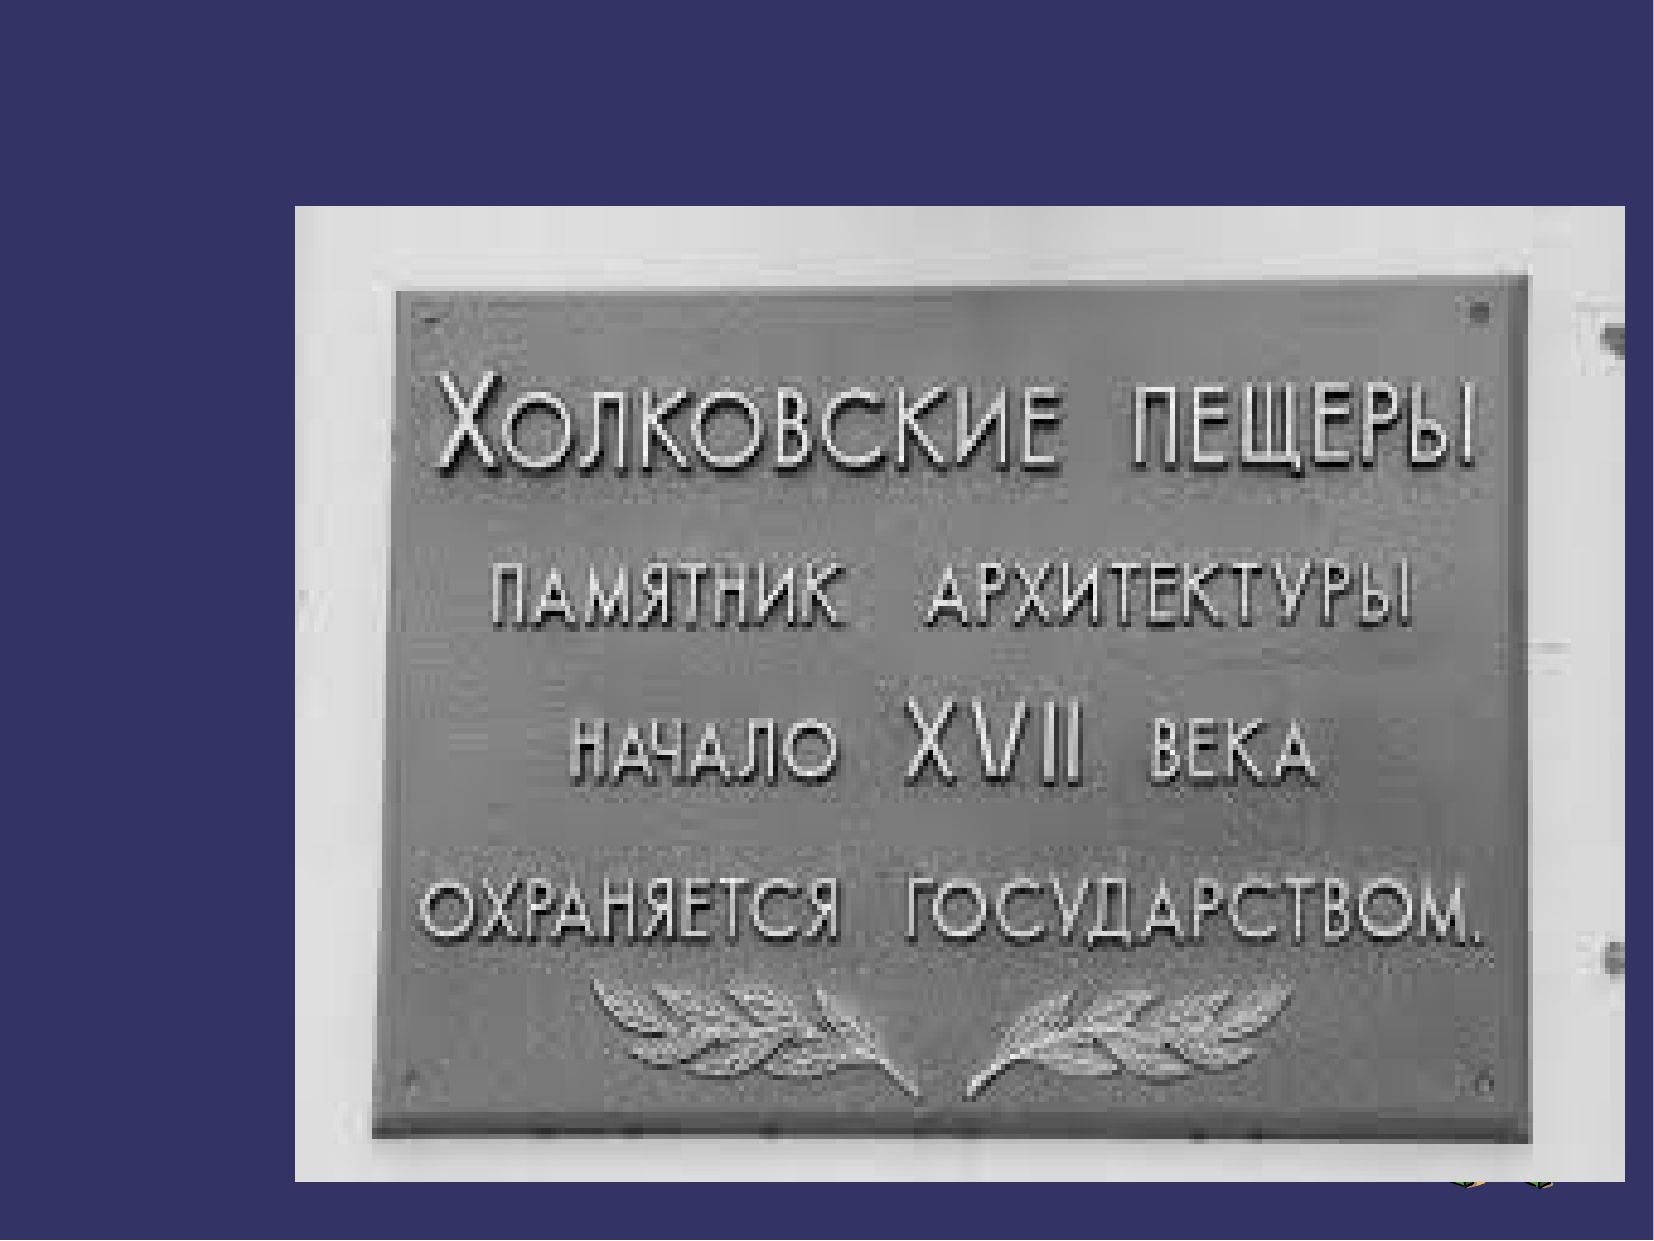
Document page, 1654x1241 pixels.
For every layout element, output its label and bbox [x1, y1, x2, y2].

picture [295, 206, 1625, 1182]
